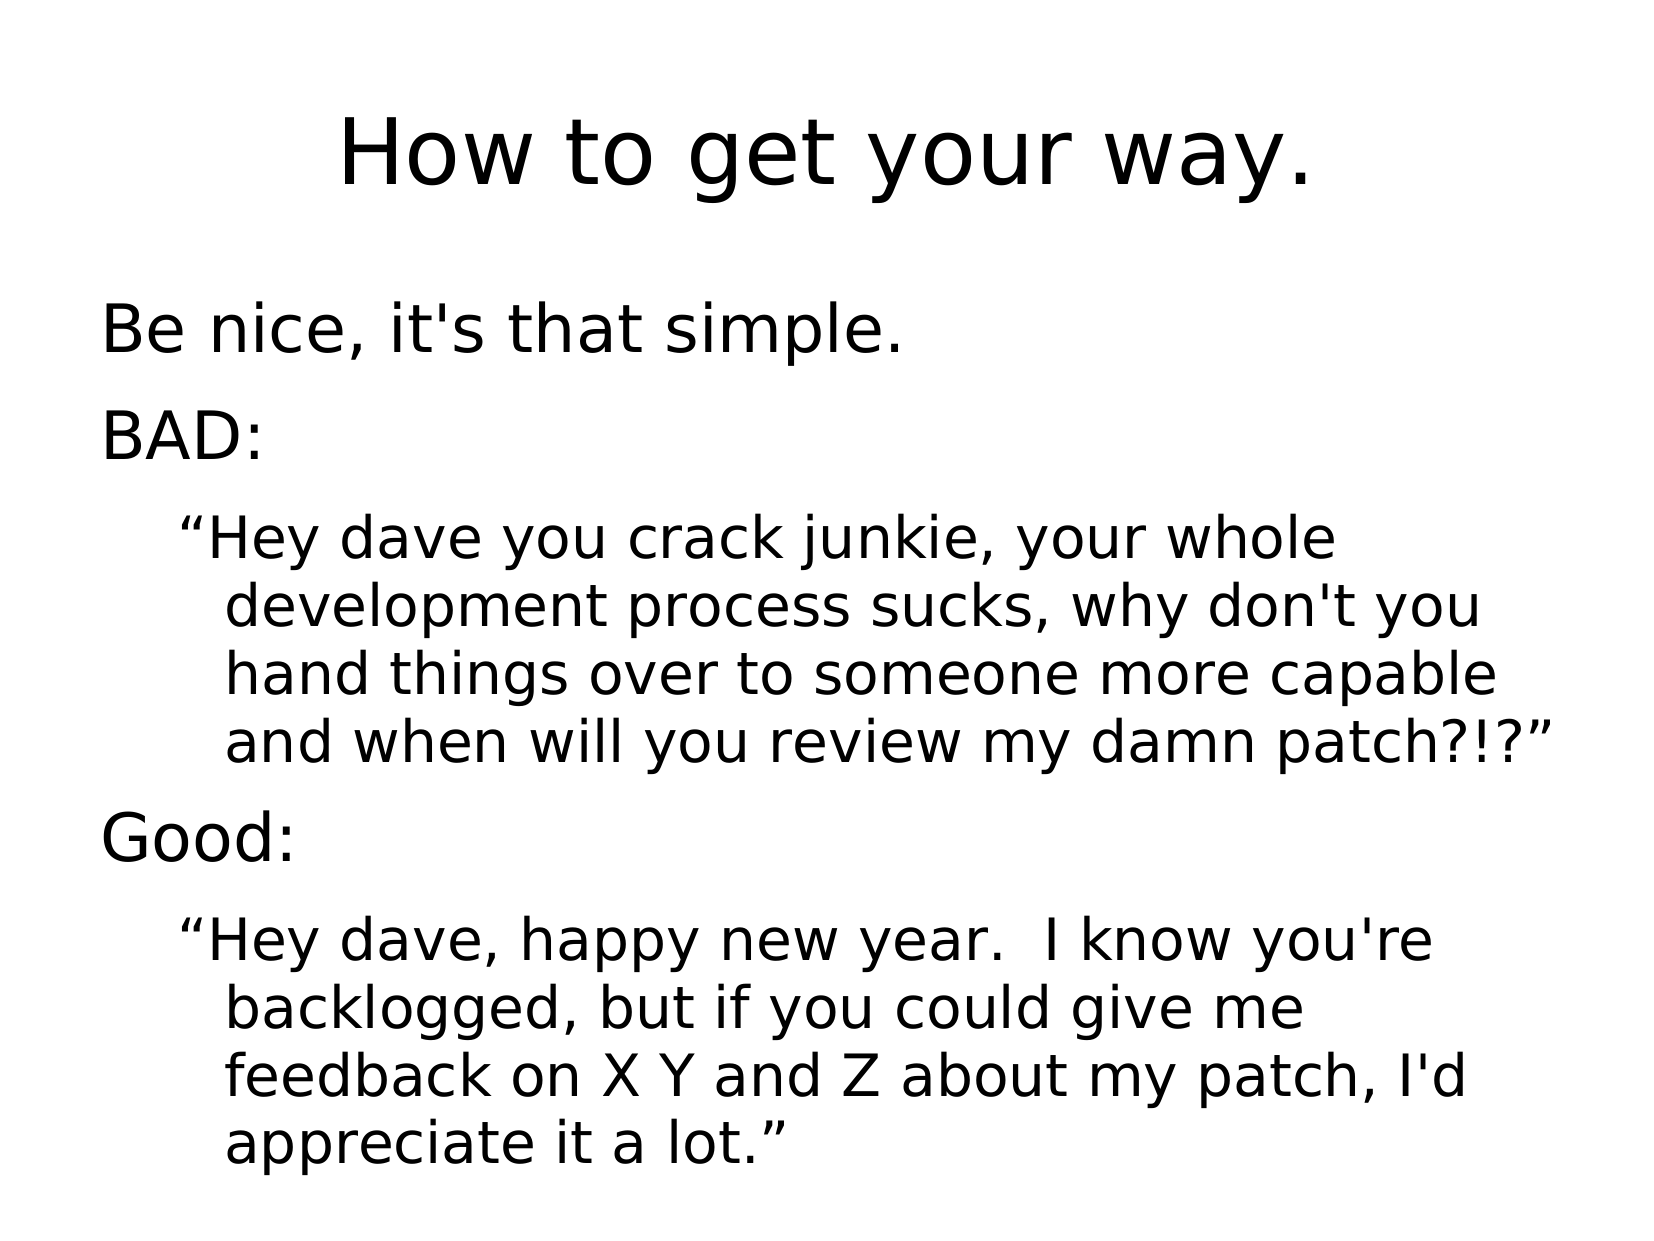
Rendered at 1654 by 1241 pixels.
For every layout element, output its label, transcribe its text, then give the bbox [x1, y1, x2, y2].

list Be nice, it's that simple. BAD: “Hey dave you crack junkie, your whole development process sucks, why don't you hand things over to someone more capable and when will you review my damn patch?!?” Good: “Hey dave, happy new year. I know you're backlogged, but if you could give me feedback on X Y and Z about my patch, I'd appreciate it a lot.” [82, 290, 1571, 1177]
title How to get your way. [82, 49, 1571, 257]
